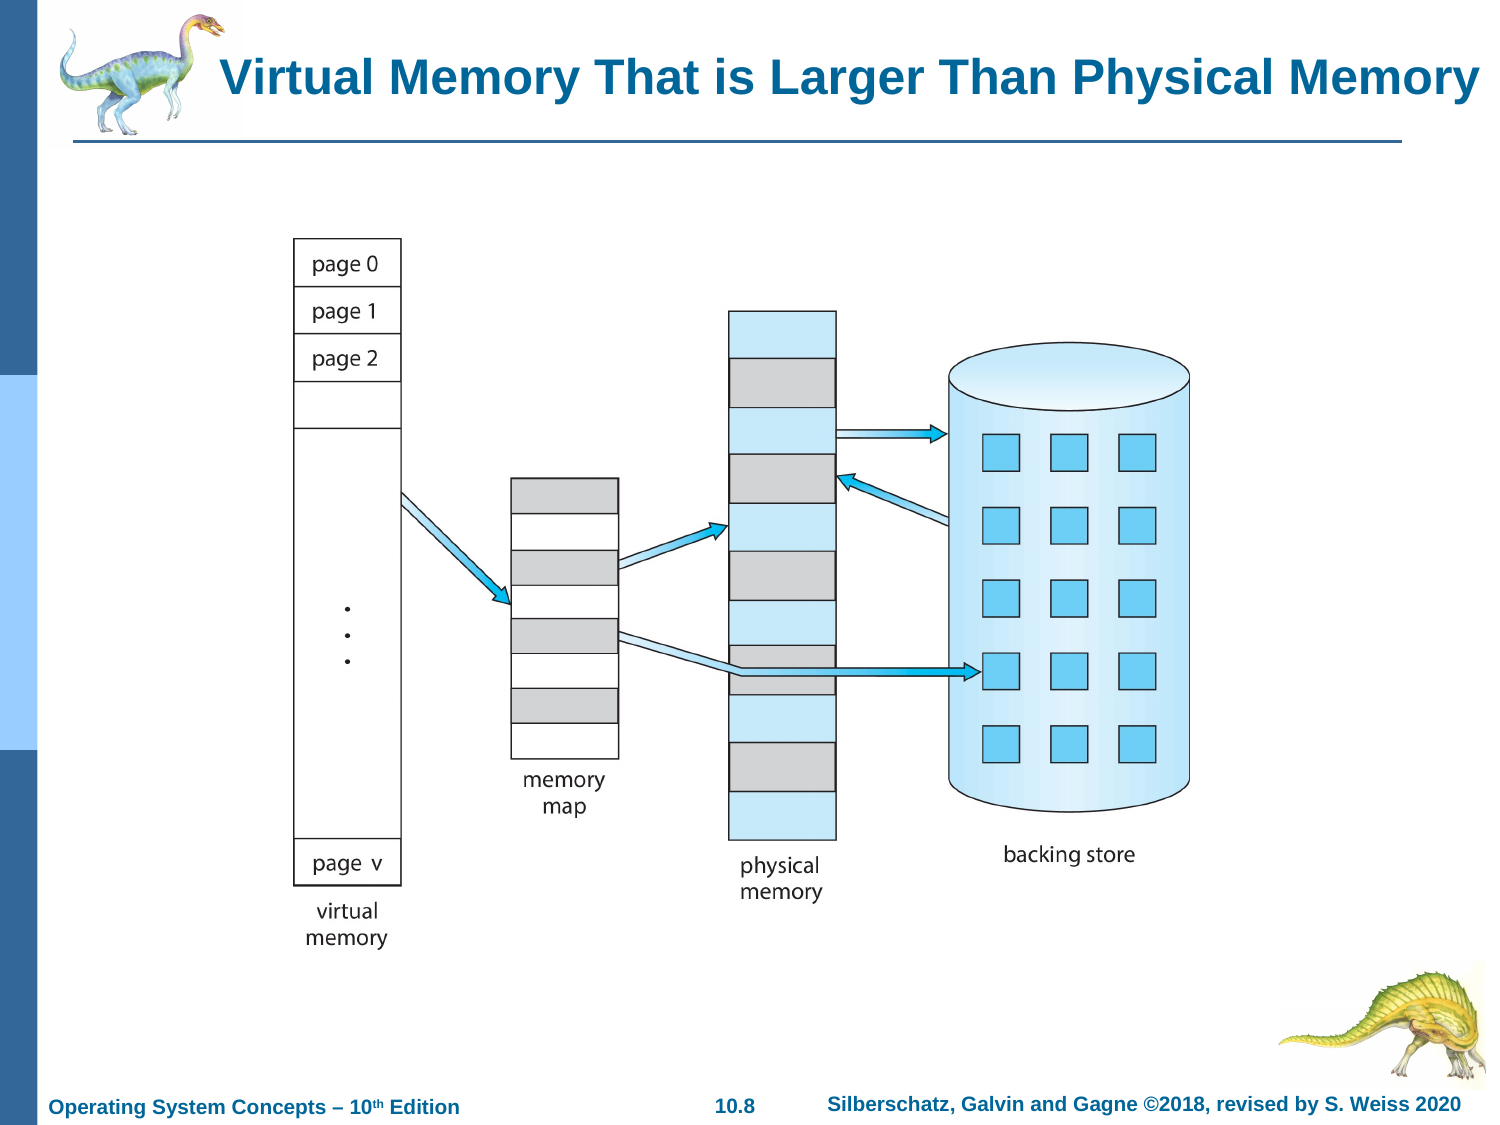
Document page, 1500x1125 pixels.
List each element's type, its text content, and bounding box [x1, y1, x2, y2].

title Virtual Memory That is Larger Than Physical Memory [187, 12, 1500, 113]
picture [293, 238, 1190, 950]
picture [1275, 959, 1486, 1090]
picture [46, 0, 243, 149]
picture [1144, 1096, 1152, 1101]
